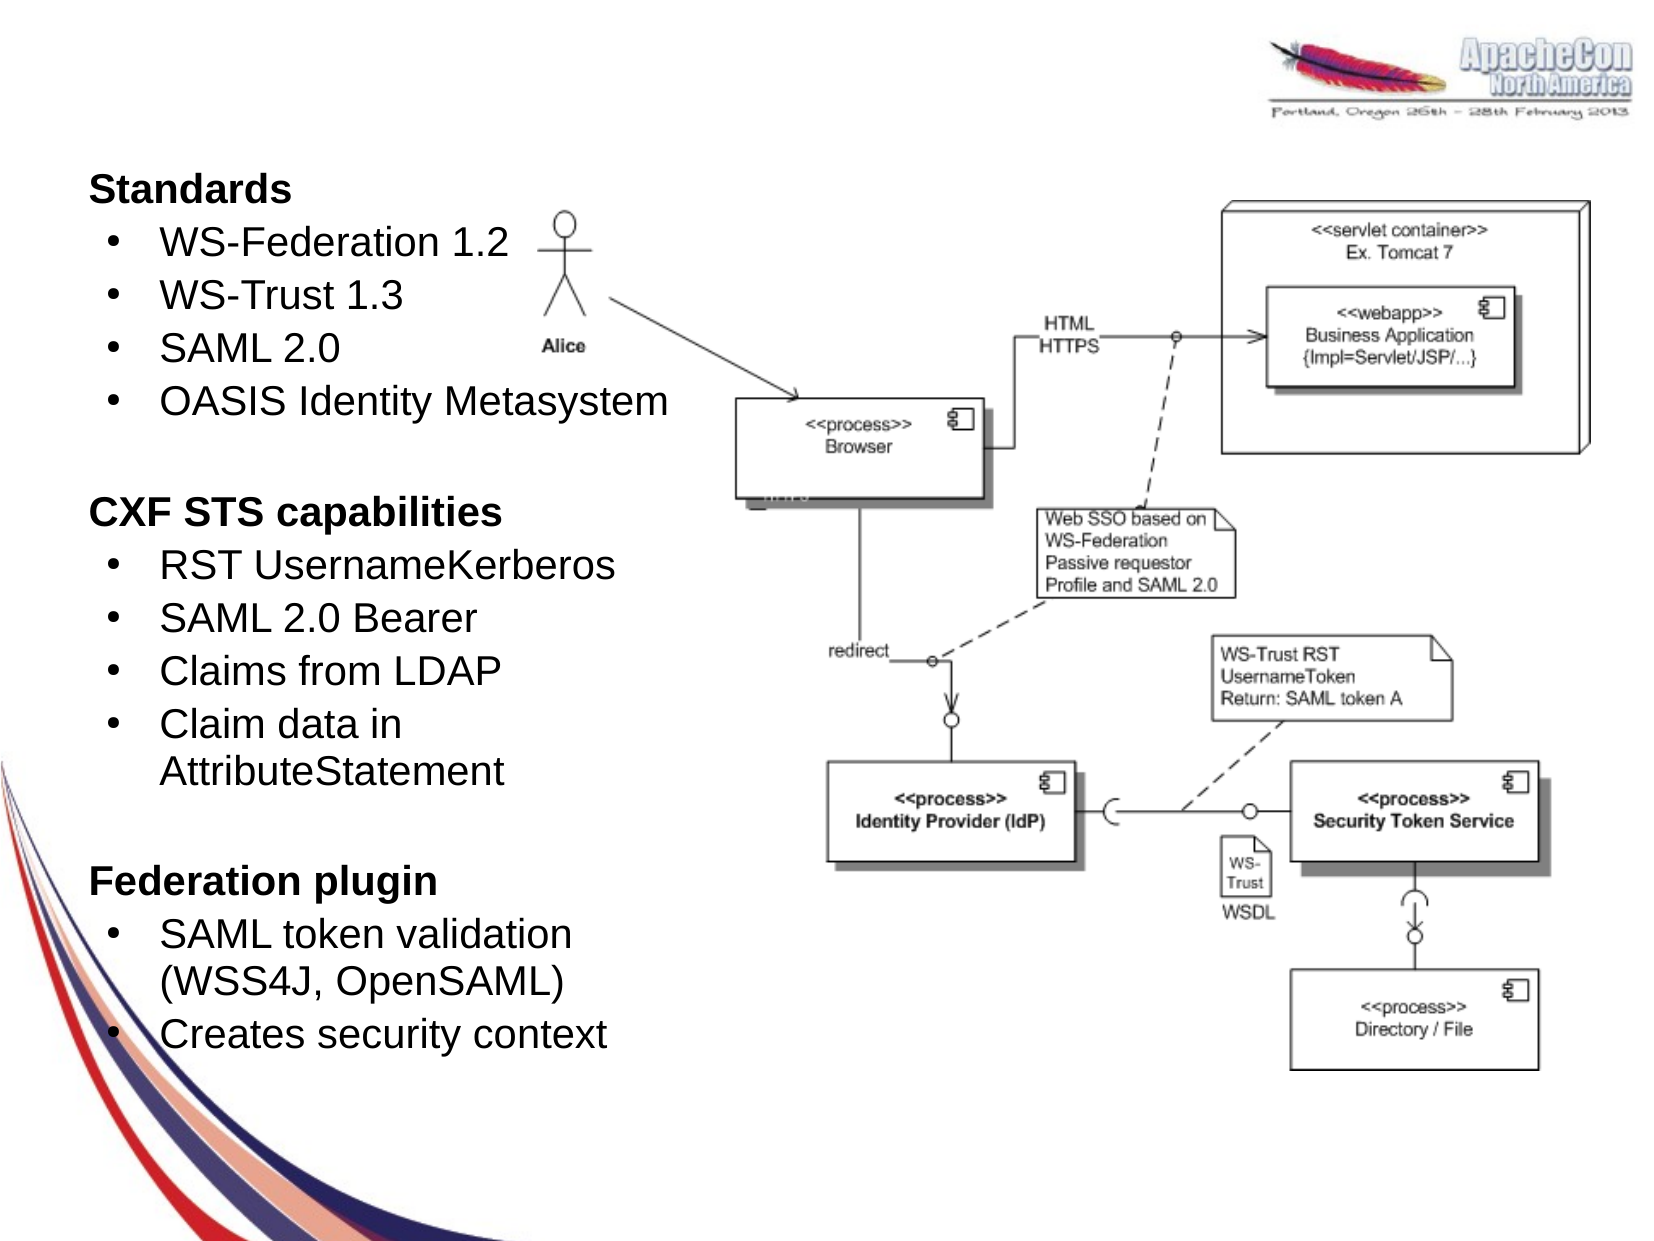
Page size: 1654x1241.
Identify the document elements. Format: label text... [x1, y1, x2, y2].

picture [0, 0, 1654, 1241]
list Standards WS-Federation 1.2 WS-Trust 1.3 SAML 2.0 OASIS Identity Metasystem CXF STS capabilities RST UsernameKerberos SAML 2.0 Bearer Claims from LDAP Claim data in AttributeStatement Federation plugin SAML token validation (WSS4J, OpenSAML) Creates security context [88, 166, 827, 1063]
